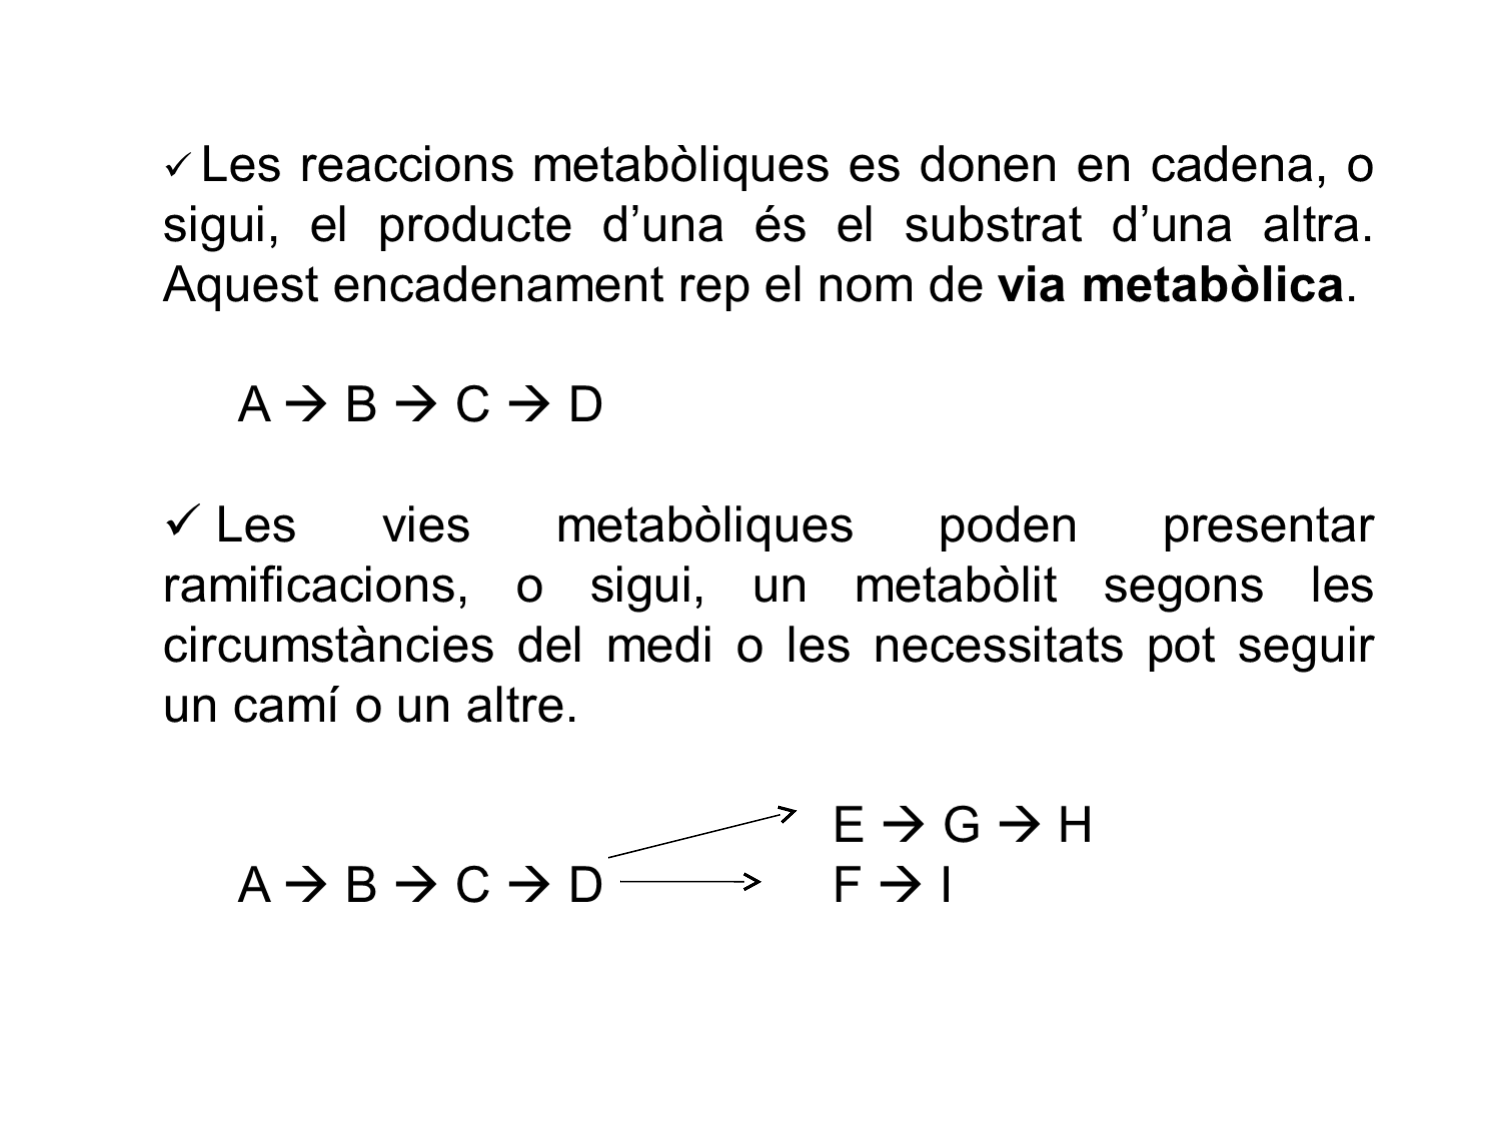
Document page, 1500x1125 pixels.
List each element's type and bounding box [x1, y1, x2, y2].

picture [132, 117, 1404, 974]
